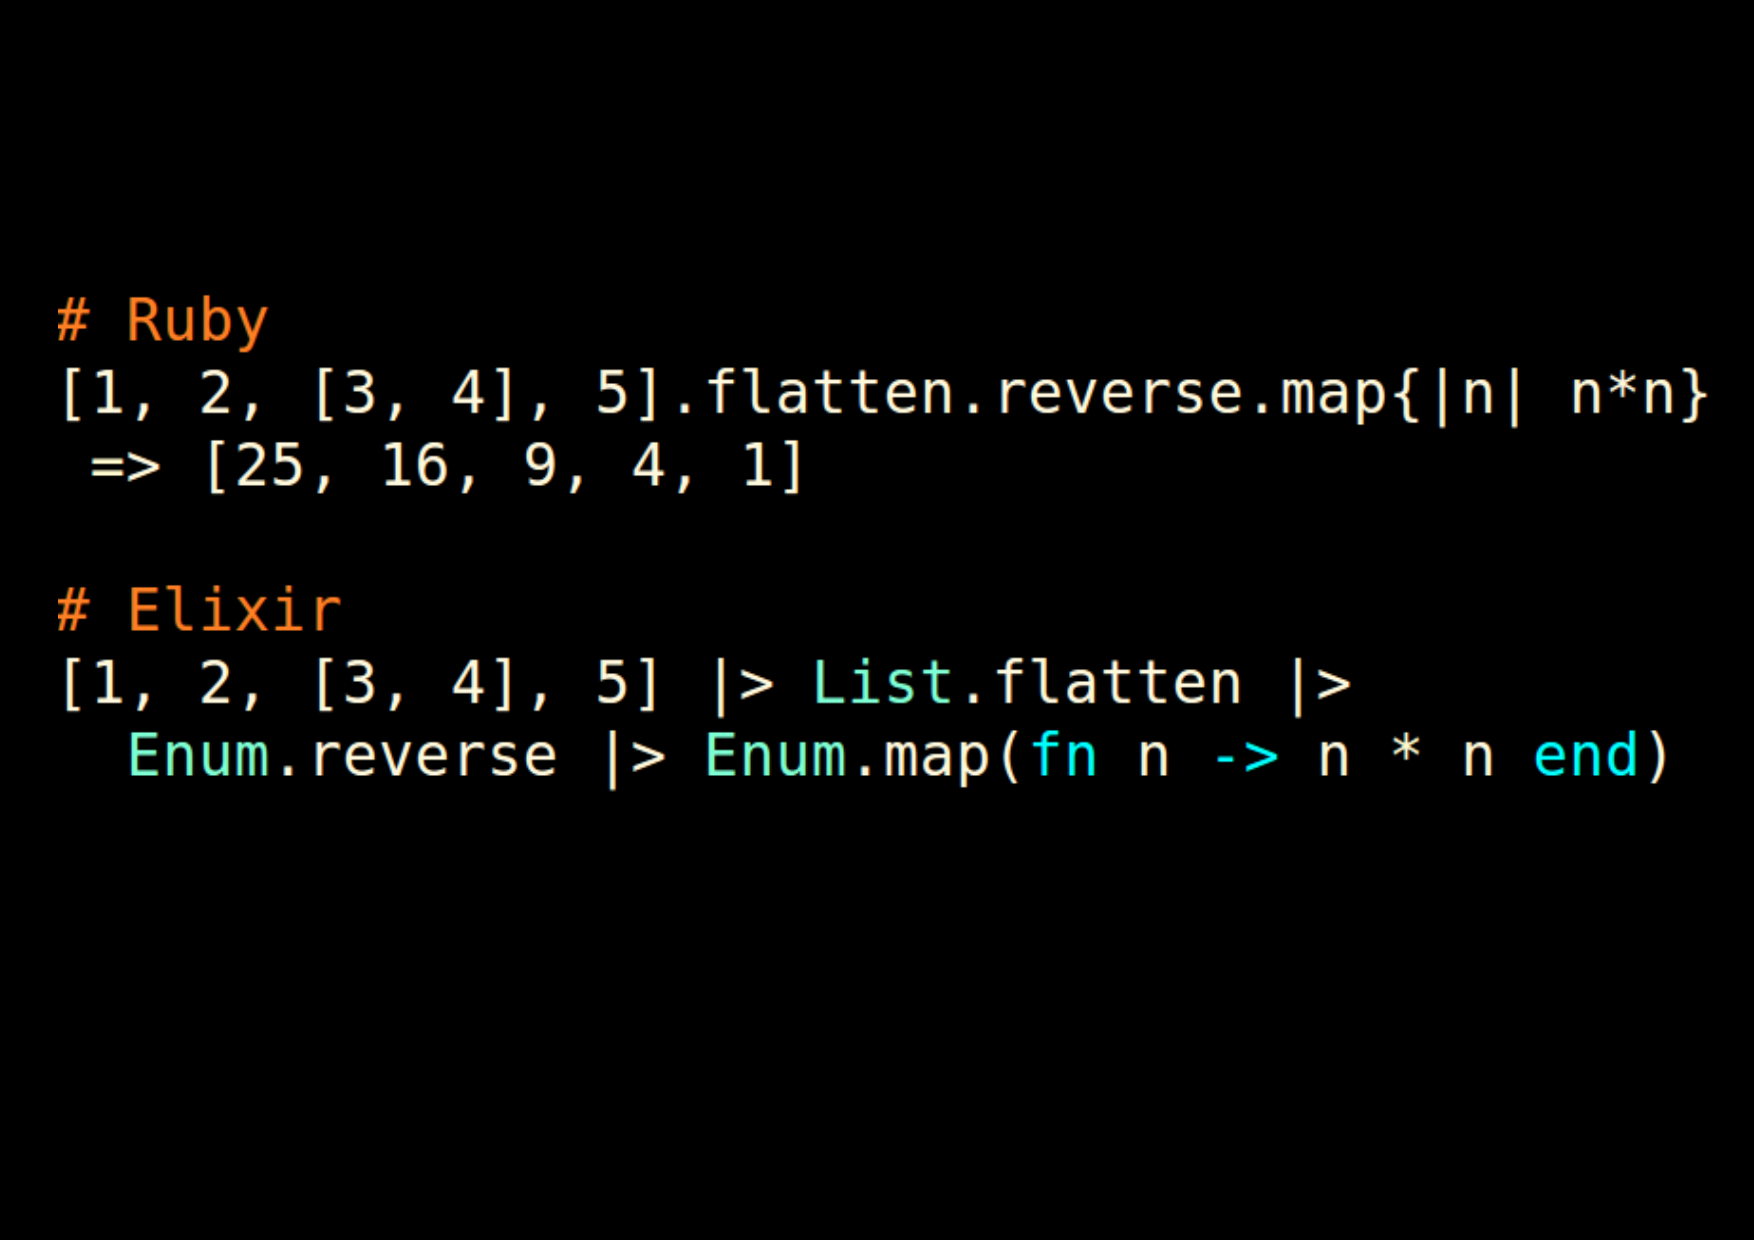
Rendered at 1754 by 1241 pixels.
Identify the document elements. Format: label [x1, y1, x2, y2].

picture [58, 286, 1723, 823]
